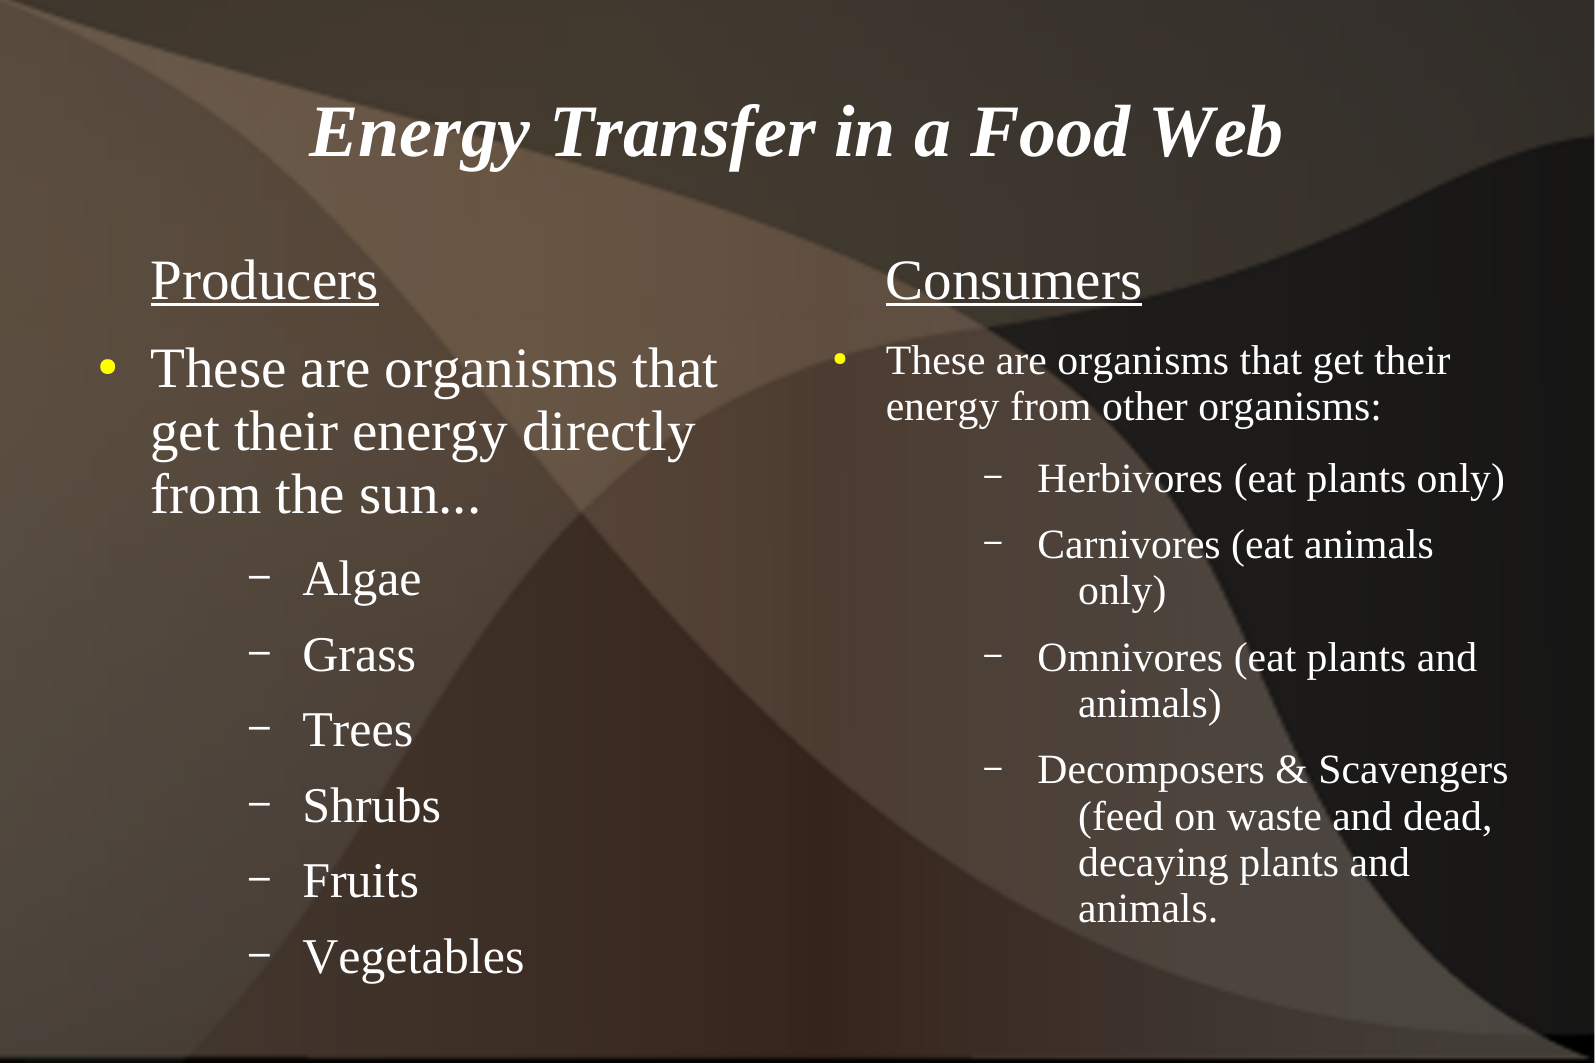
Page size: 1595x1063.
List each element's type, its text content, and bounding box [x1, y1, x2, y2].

picture [0, 0, 1595, 1063]
title Energy Transfer in a Food Web [79, 42, 1515, 220]
list Producers These are organisms that get their energy directly from the sun... Algae Grass Trees Shrubs Fruits Vegetables [79, 248, 780, 988]
list Consumers These are organisms that get their energy from other organisms: Herbivores (eat plants only) Carnivores (eat animals only) Omnivores (eat plants and animals) Decomposers & Scavengers (feed on waste and dead, decaying plants and animals. [814, 248, 1516, 1027]
